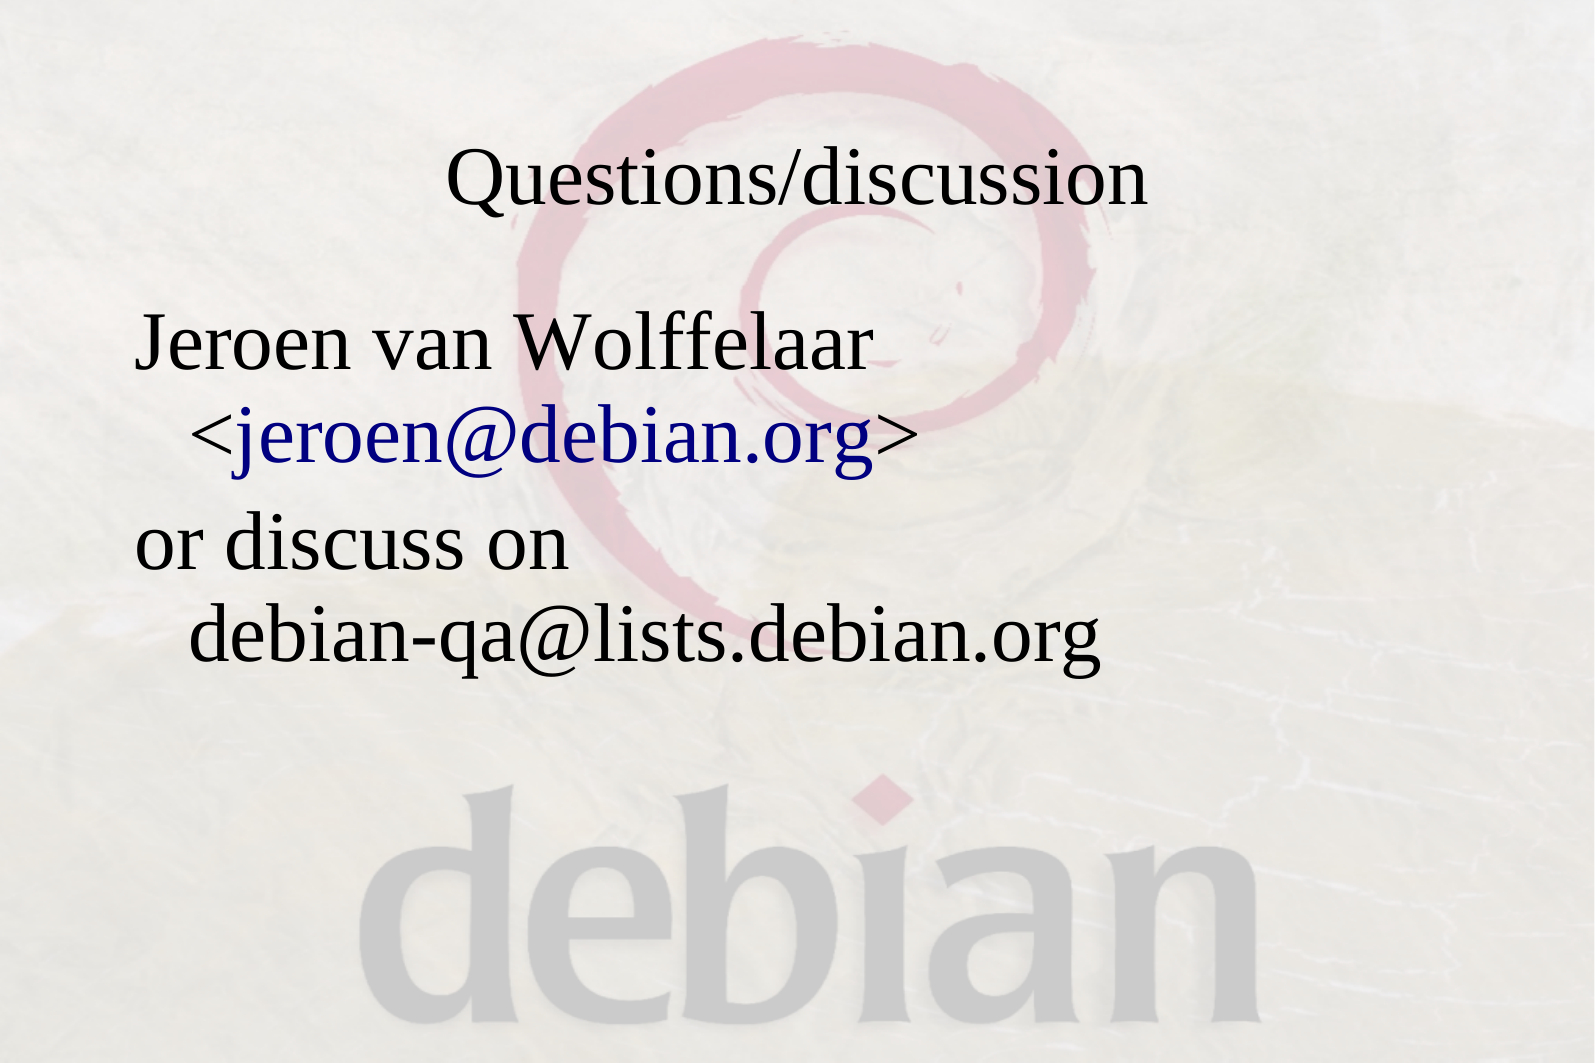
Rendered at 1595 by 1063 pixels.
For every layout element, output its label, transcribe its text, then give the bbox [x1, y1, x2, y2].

picture [0, 0, 1595, 1063]
title Questions/discussion [117, 88, 1479, 266]
list Jeroen van Wolffelaar <jeroen@debian.org> or discuss on debian-qa@lists.debian.org [117, 295, 1479, 966]
